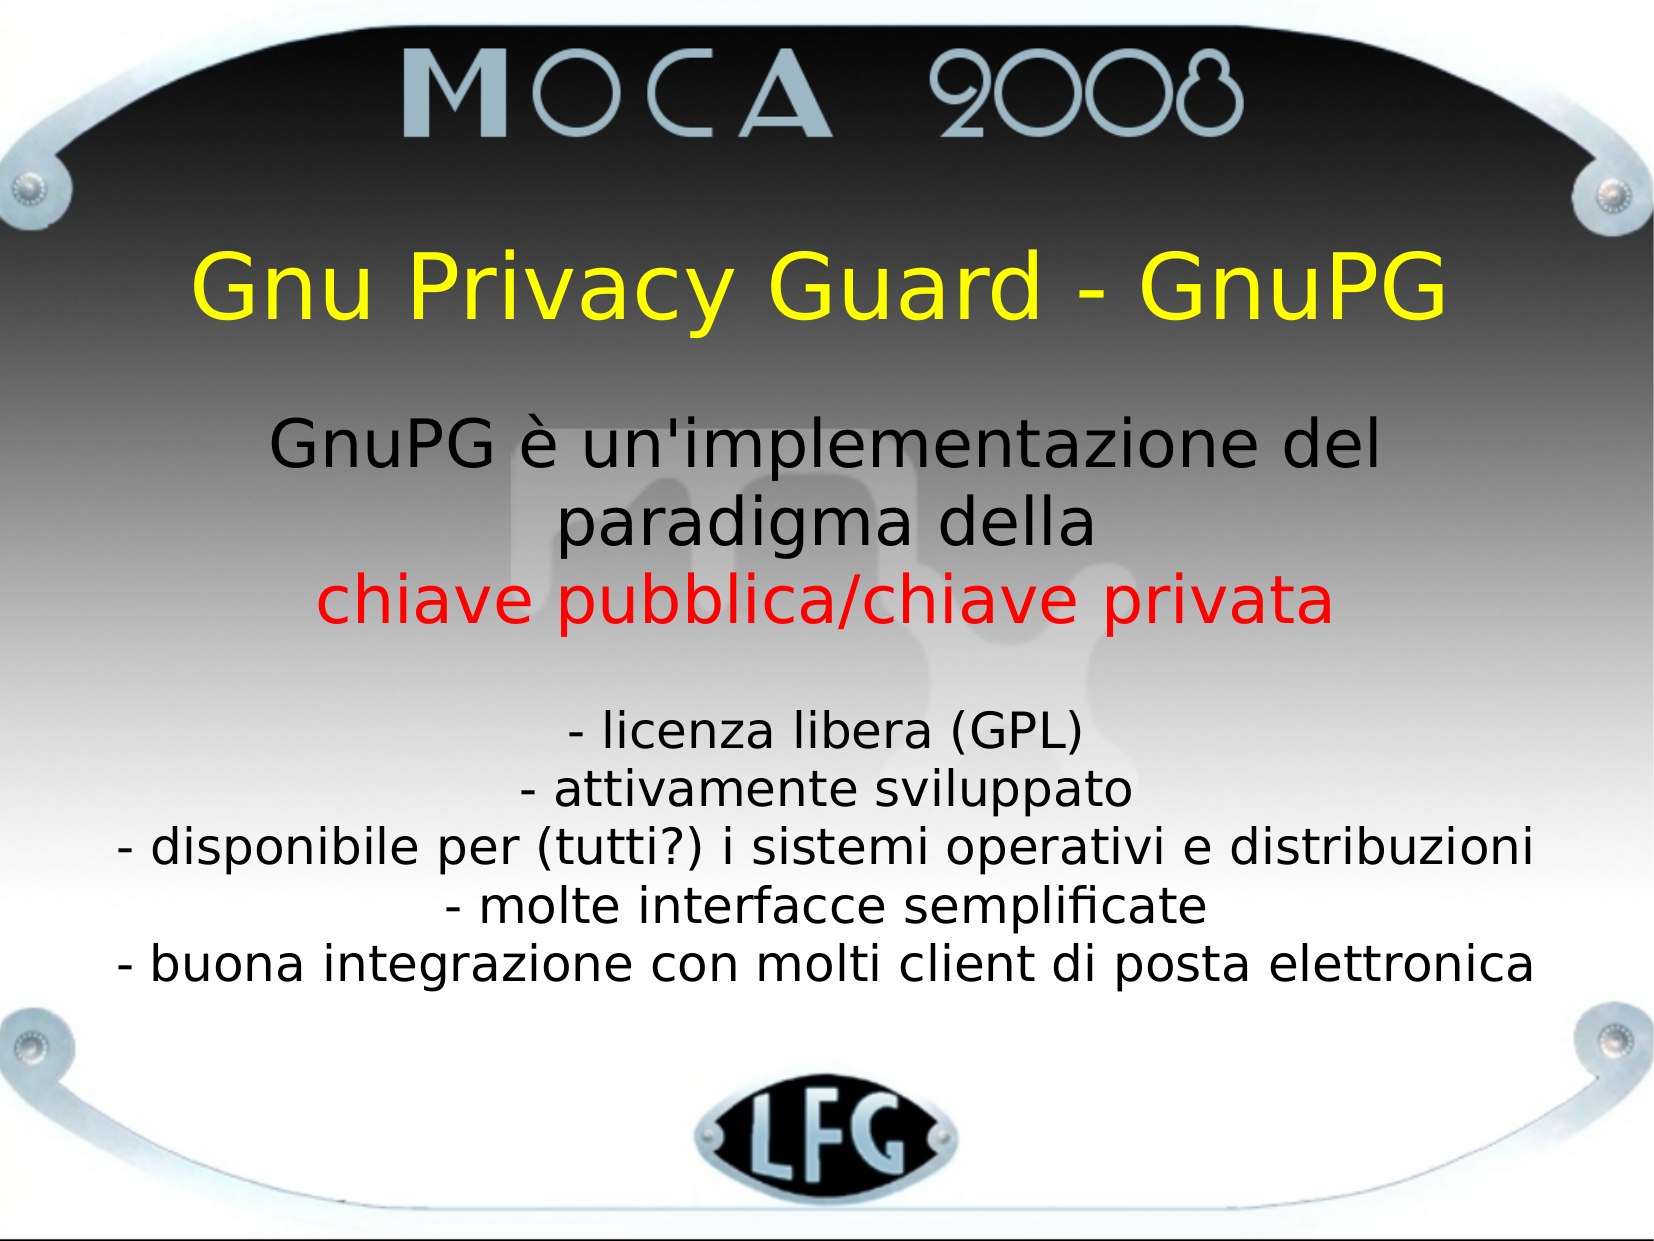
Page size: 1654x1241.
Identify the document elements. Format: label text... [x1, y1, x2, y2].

subtitle GnuPG è un'implementazione del paradigma della chiave pubblica/chiave privata - licenza libera (GPL) - attivamente sviluppato - disponibile per (tutti?) i sistemi operativi e distribuzioni - molte interfacce semplificate - buona integrazione con molti client di posta elettronica [82, 297, 1571, 1102]
title Gnu Privacy Guard - GnuPG [76, 191, 1565, 384]
picture [0, 0, 1654, 1241]
